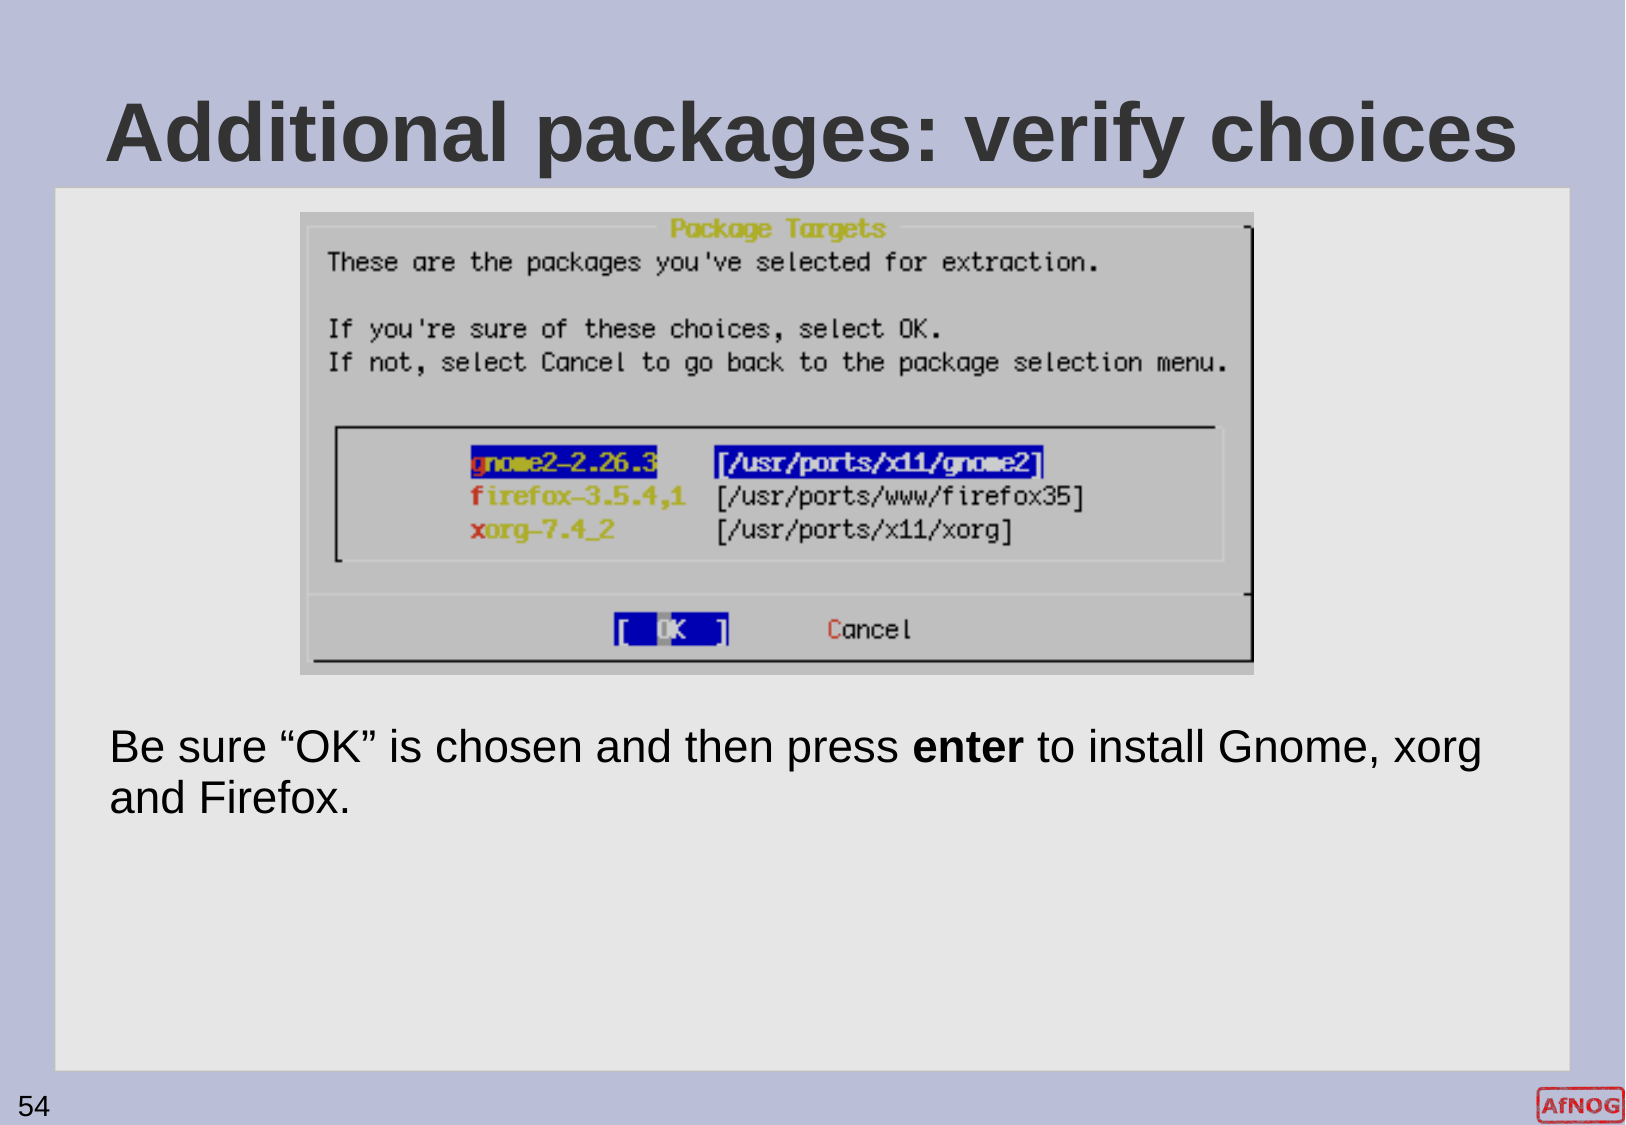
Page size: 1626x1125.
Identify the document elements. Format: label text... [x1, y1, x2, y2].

picture [300, 212, 1254, 676]
picture [1535, 1085, 1626, 1125]
text_box Additional packages: verify choices [54, 51, 1571, 207]
text_box Be sure “OK” is chosen and then press enter to install Gnome, xorg and Firefox. [94, 709, 1530, 888]
